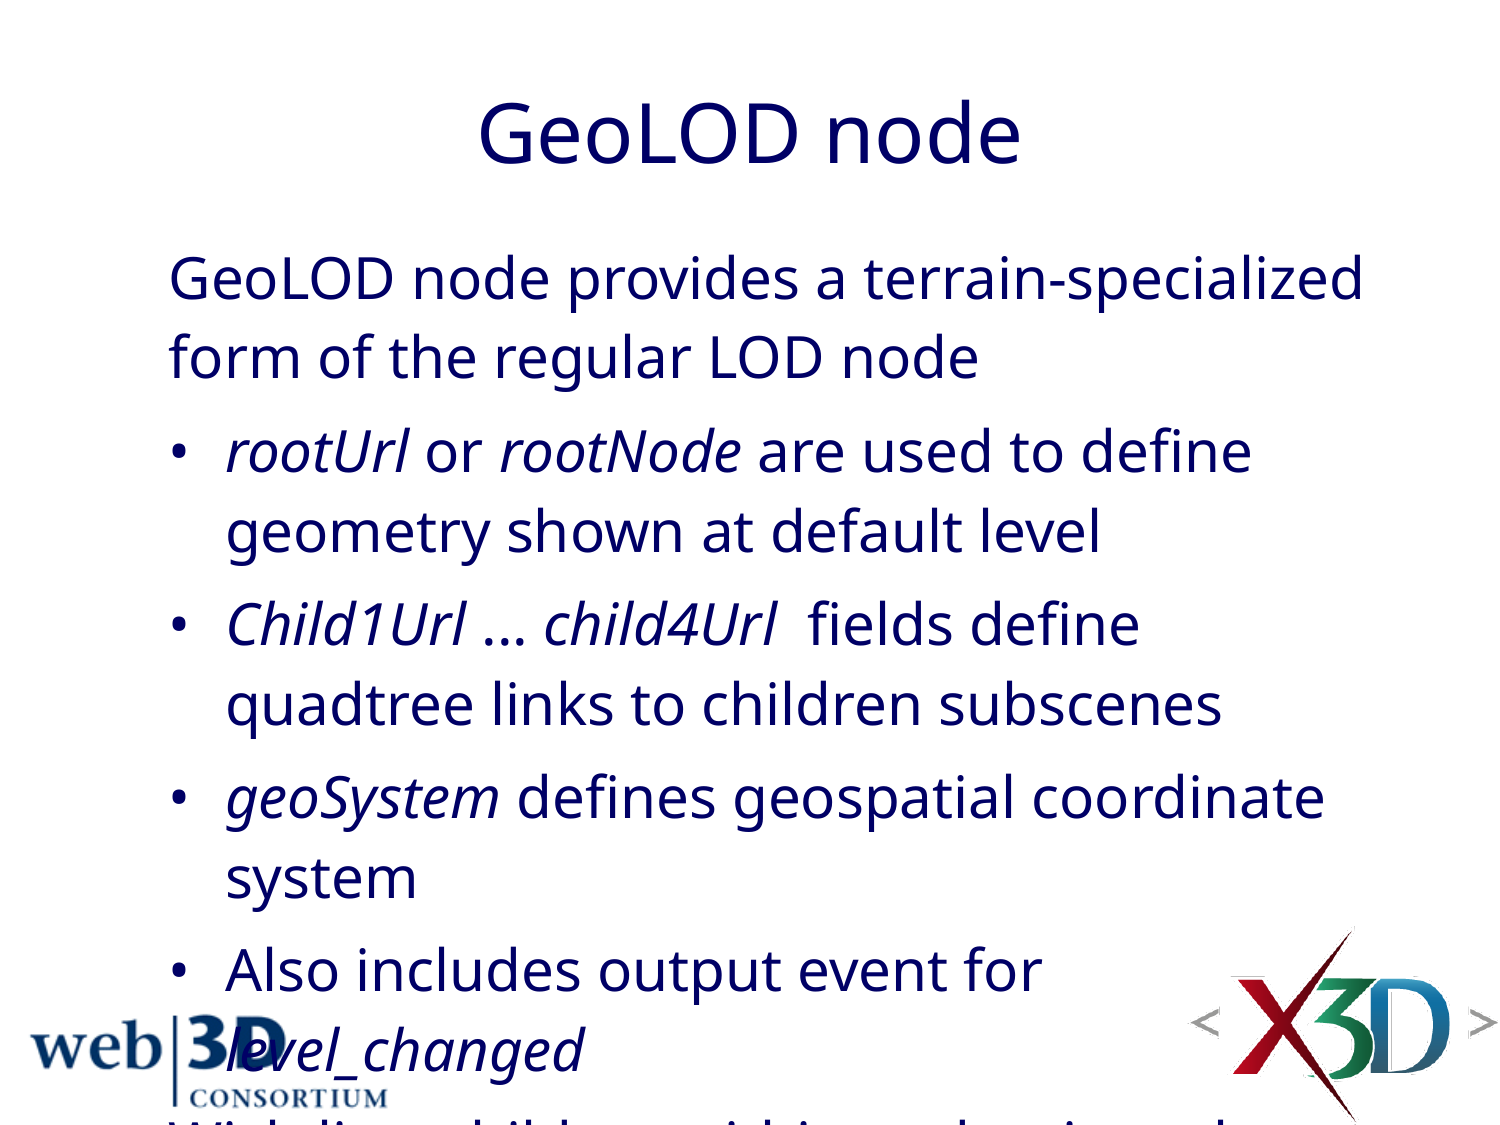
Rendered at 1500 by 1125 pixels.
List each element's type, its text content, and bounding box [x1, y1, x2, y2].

list GeoLOD node provides a terrain-specialized form of the regular LOD node rootUrl or rootNode are used to define geometry shown at default level Child1Url ... child4Url fields define quadtree links to children subscenes geoSystem defines geospatial coordinate system Also includes output event for level_changed Wish list: children within node, vice urls [112, 237, 1388, 1013]
picture [1187, 926, 1500, 1125]
picture [12, 998, 413, 1118]
title GeoLOD node [112, 44, 1388, 218]
